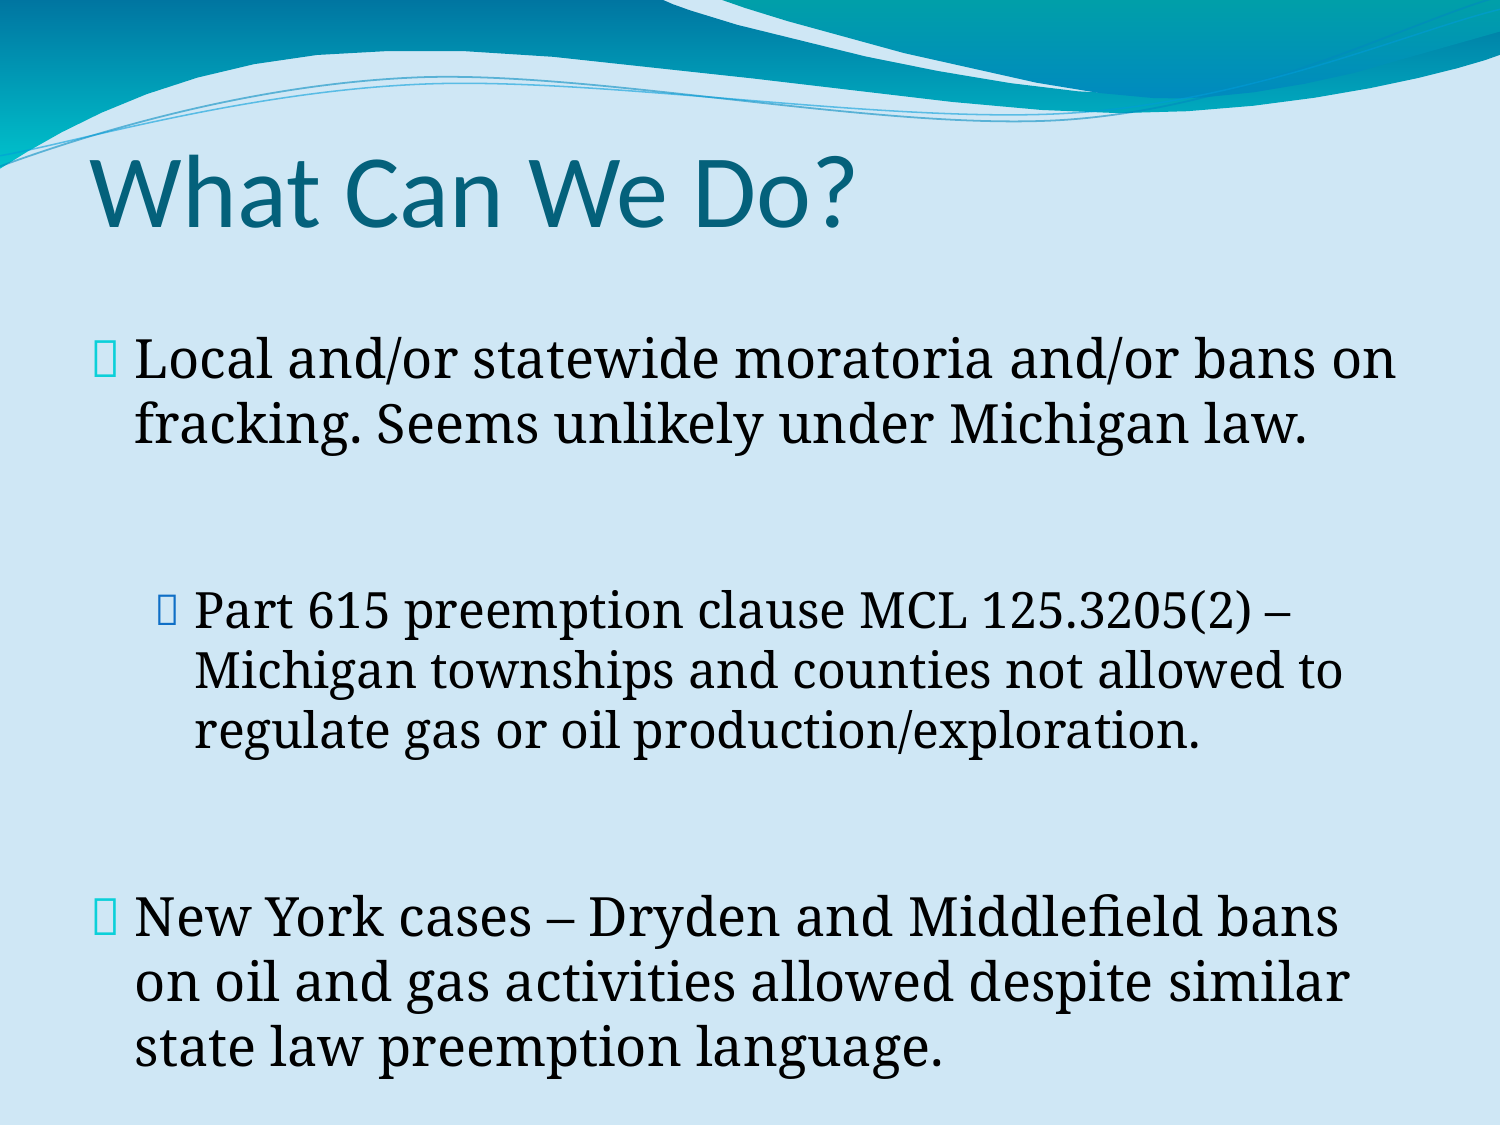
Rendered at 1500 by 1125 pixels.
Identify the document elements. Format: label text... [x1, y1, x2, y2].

list Local and/or statewide moratoria and/or bans on fracking. Seems unlikely under Michigan law. Part 615 preemption clause MCL 125.3205(2) – Michigan townships and counties not allowed to regulate gas or oil production/exploration. New York cases – Dryden and Middlefield bans on oil and gas activities allowed despite similar state law preemption language. [75, 317, 1425, 1038]
title What Can We Do? [75, 115, 1425, 303]
